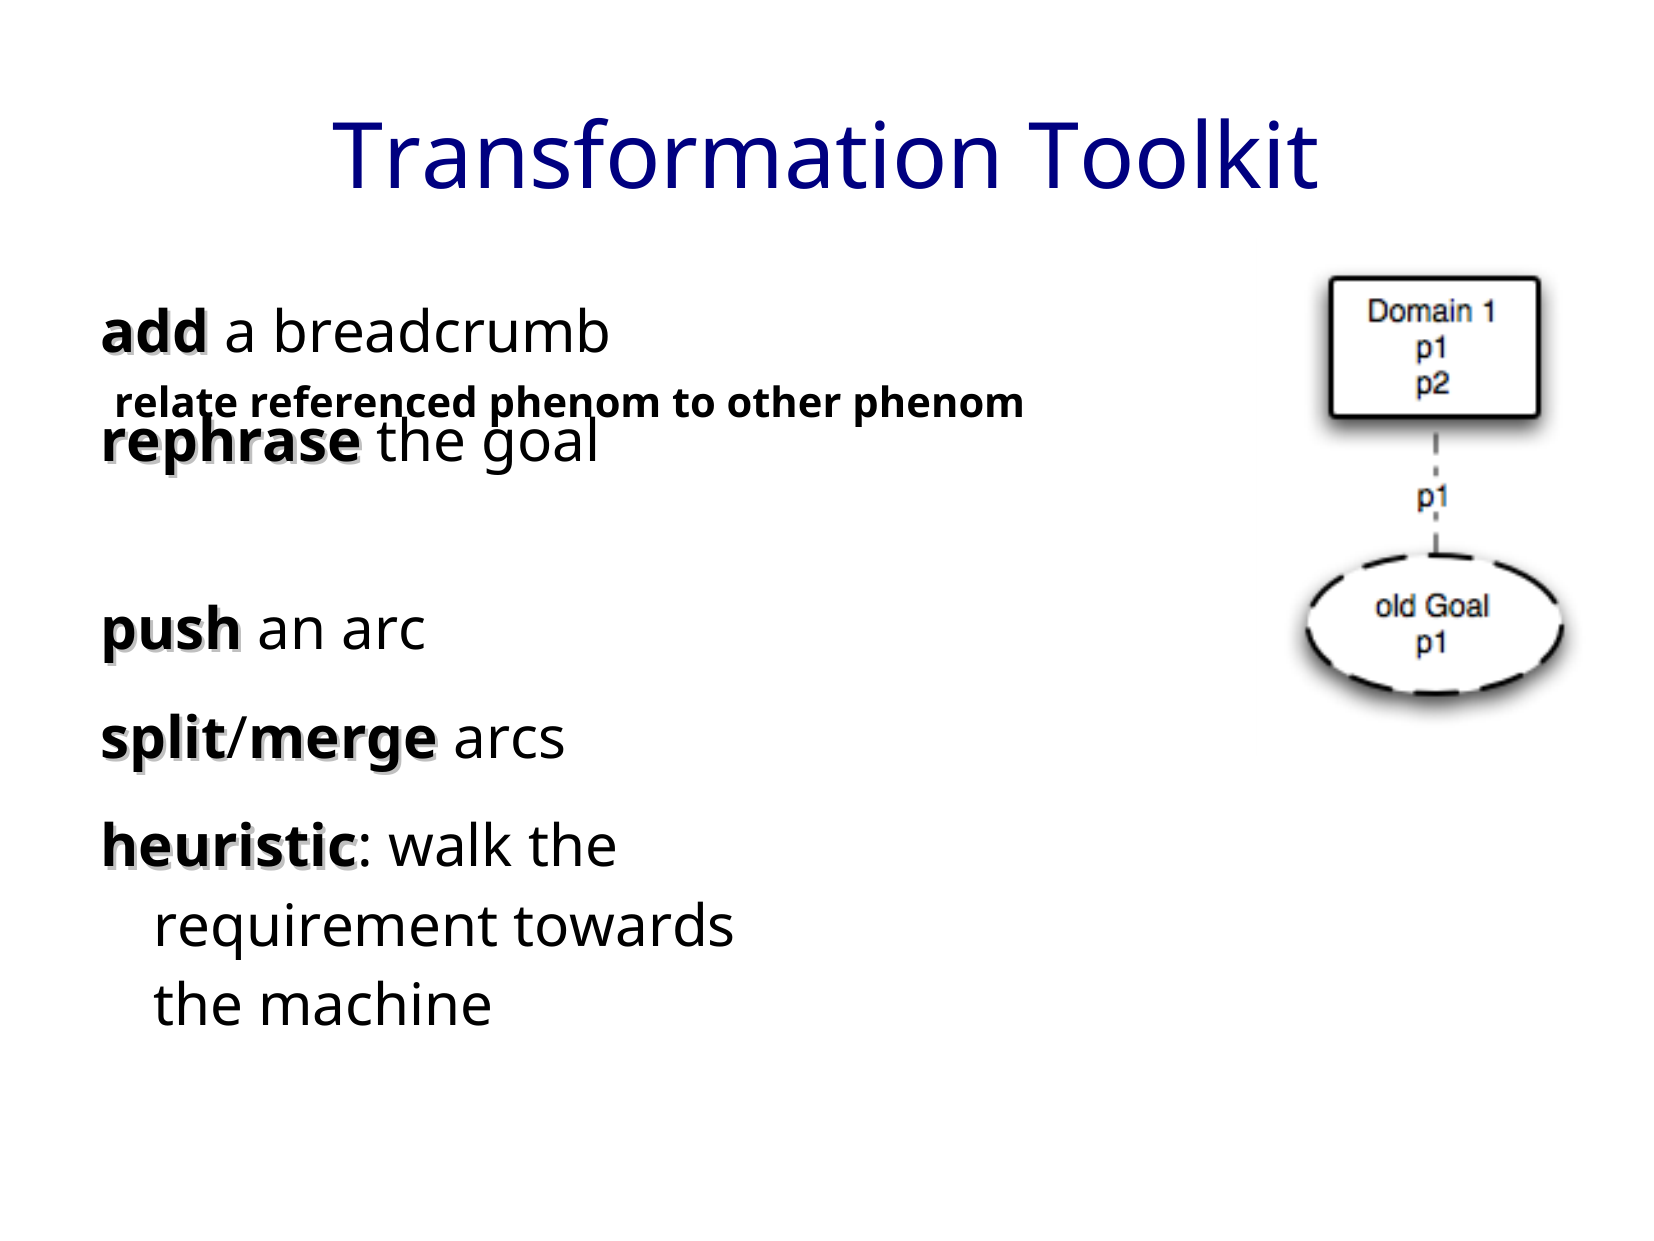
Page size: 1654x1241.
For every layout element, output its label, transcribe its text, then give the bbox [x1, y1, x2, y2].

text_box relate referenced phenom to other phenom [112, 355, 1028, 447]
title Transformation Toolkit [82, 49, 1571, 257]
list add a breadcrumb rephrase the goal push an arc split/merge arcs heuristic: walk the requirement towards the machine [82, 290, 809, 1156]
picture [1255, 238, 1616, 756]
